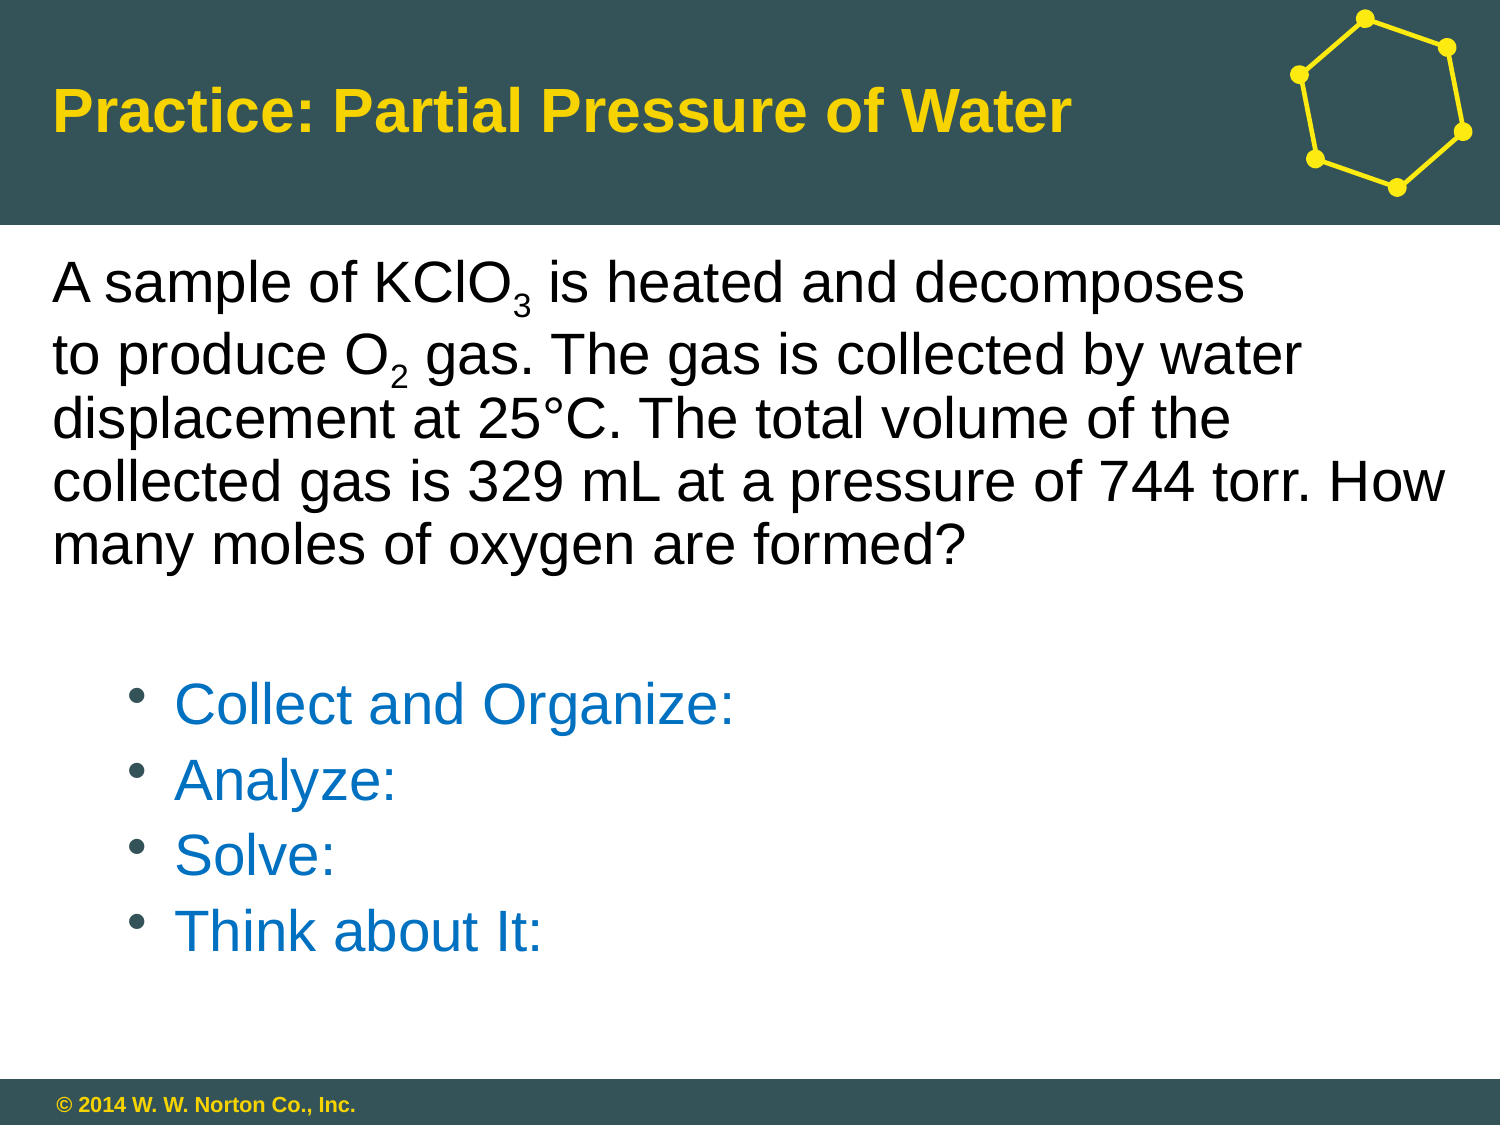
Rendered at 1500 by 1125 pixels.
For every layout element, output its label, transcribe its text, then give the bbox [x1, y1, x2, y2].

title Practice: Partial Pressure of Water [37, 19, 1118, 195]
list A sample of KClO3 is heated and decomposes to produce O2 gas. The gas is collected by water displacement at 25°C. The total volume of the collected gas is 329 mL at a pressure of 744 torr. How many moles of oxygen are formed? Collect and Organize: Analyze: Solve: Think about It: [37, 237, 1463, 1121]
